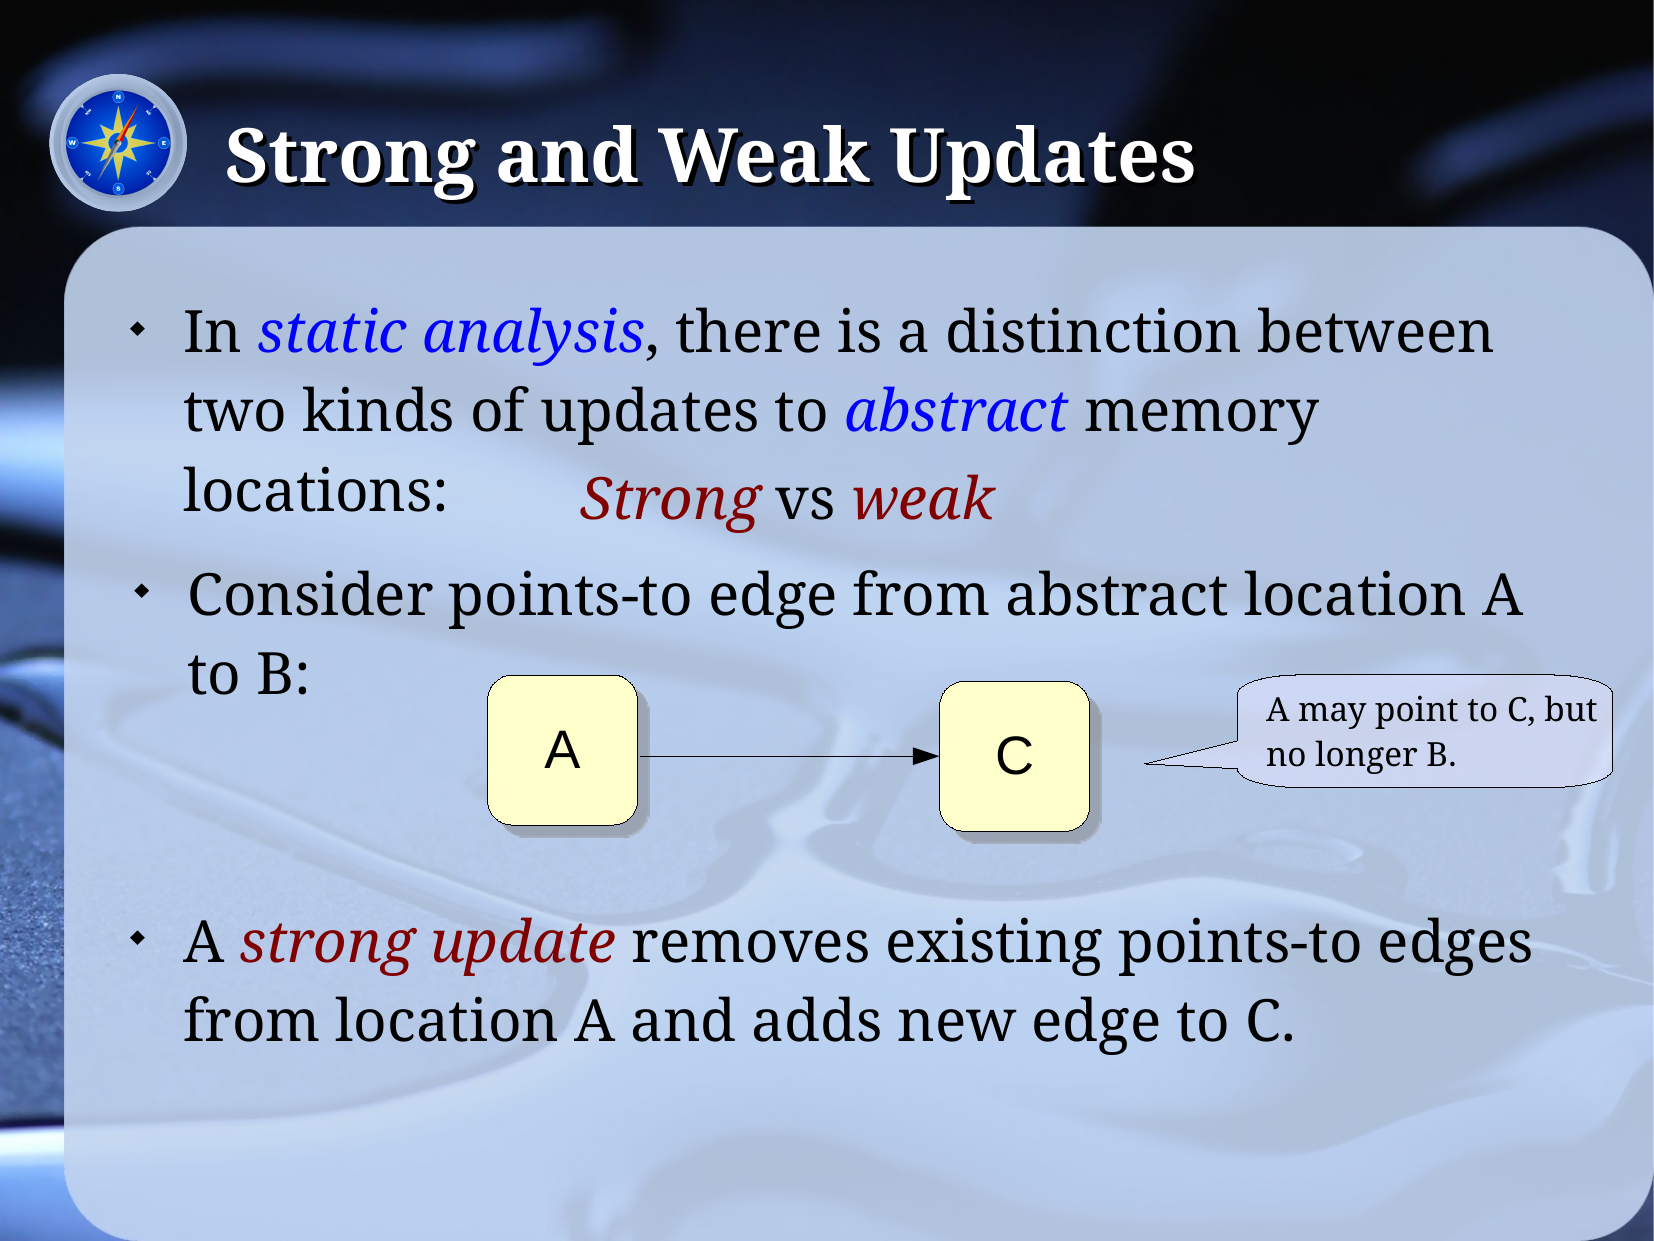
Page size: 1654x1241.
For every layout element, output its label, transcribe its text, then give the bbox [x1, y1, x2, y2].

title Strong and Weak Updates [225, 49, 1571, 257]
text_box A [525, 712, 601, 788]
text_box Strong vs weak [562, 450, 1013, 532]
text_box A may point to C, but no longer B. [1144, 674, 1613, 788]
text_box C [977, 718, 1053, 795]
list Consider points-to edge from abstract location A to B: [116, 552, 1576, 713]
picture [0, 0, 1654, 1241]
text_box [487, 675, 638, 826]
list A strong update removes existing points-to edges from location A and adds new edge to C. [112, 900, 1571, 1126]
list In static analysis, there is a distinction between two kinds of updates to abstract memory locations: [112, 290, 1571, 451]
text_box [939, 681, 1090, 832]
